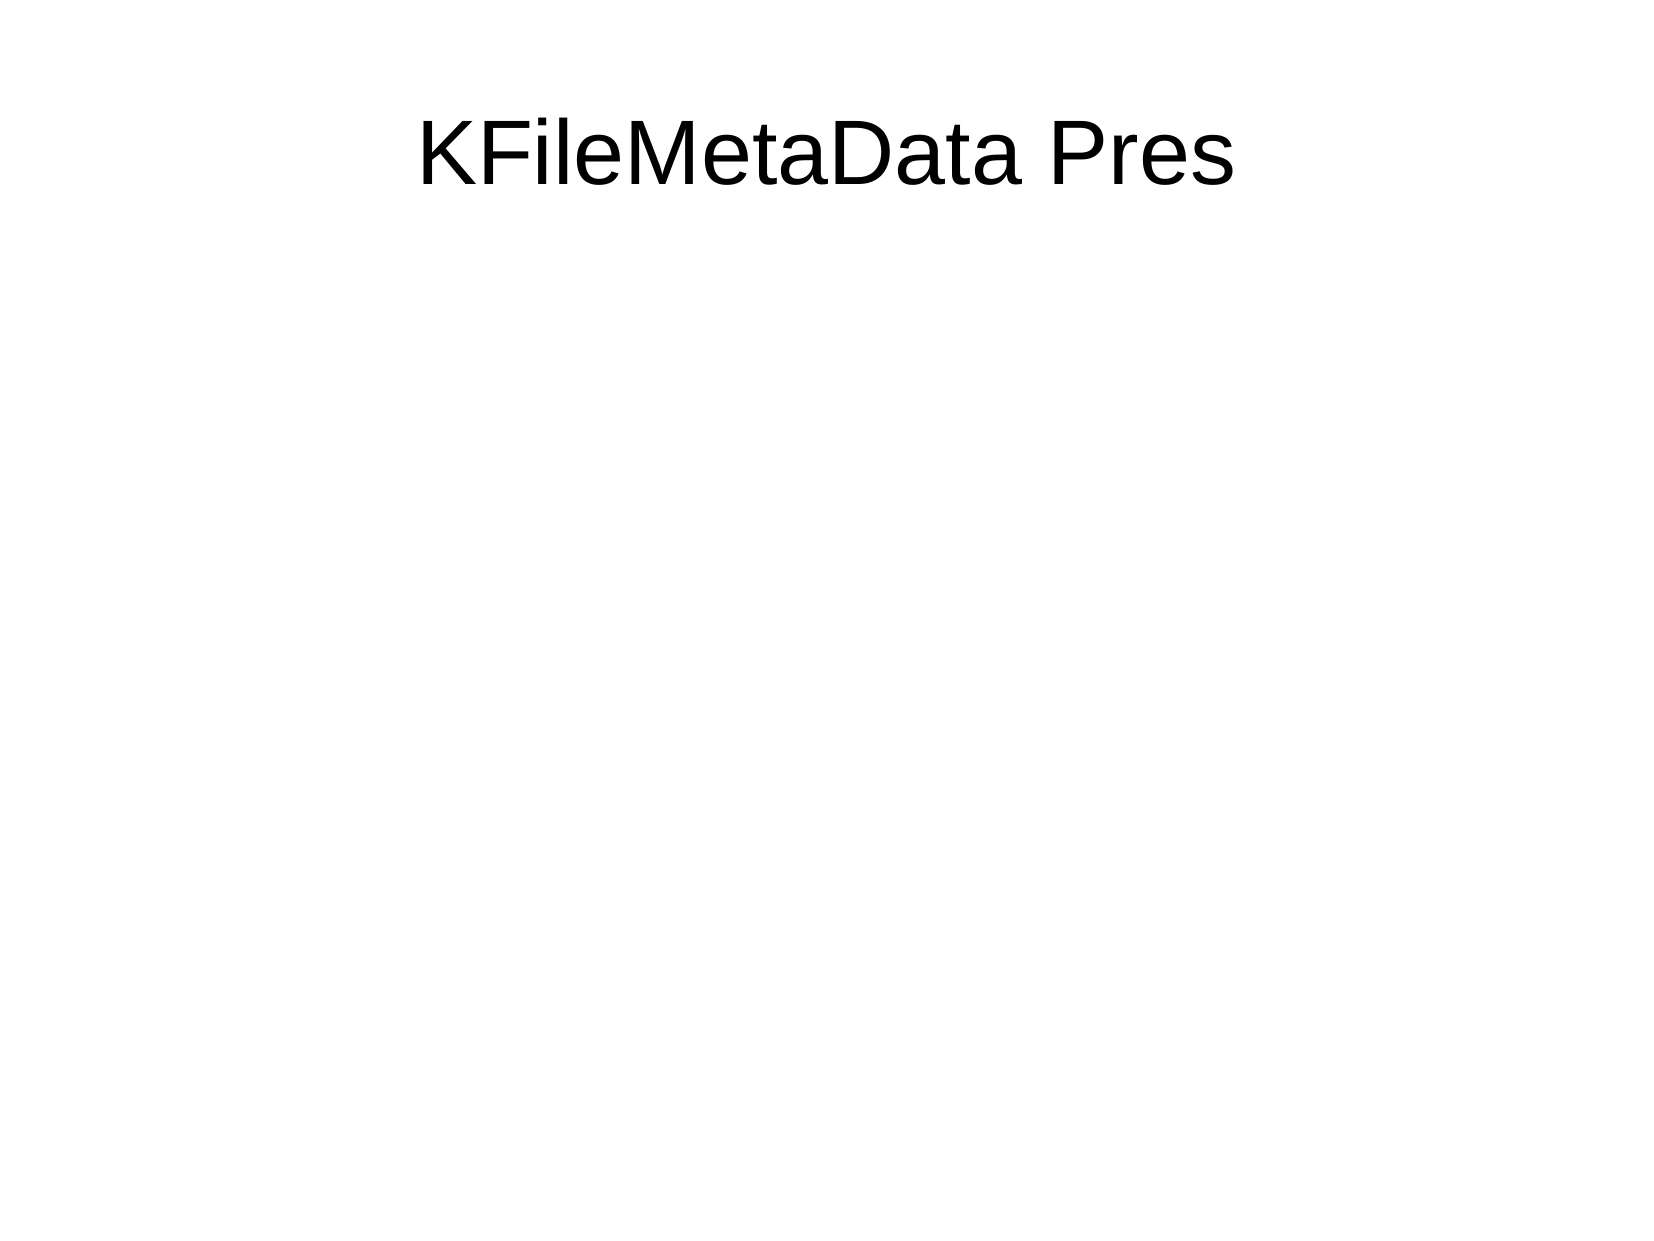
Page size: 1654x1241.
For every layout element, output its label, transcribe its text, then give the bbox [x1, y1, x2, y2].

title KFileMetaData Pres [82, 49, 1571, 257]
